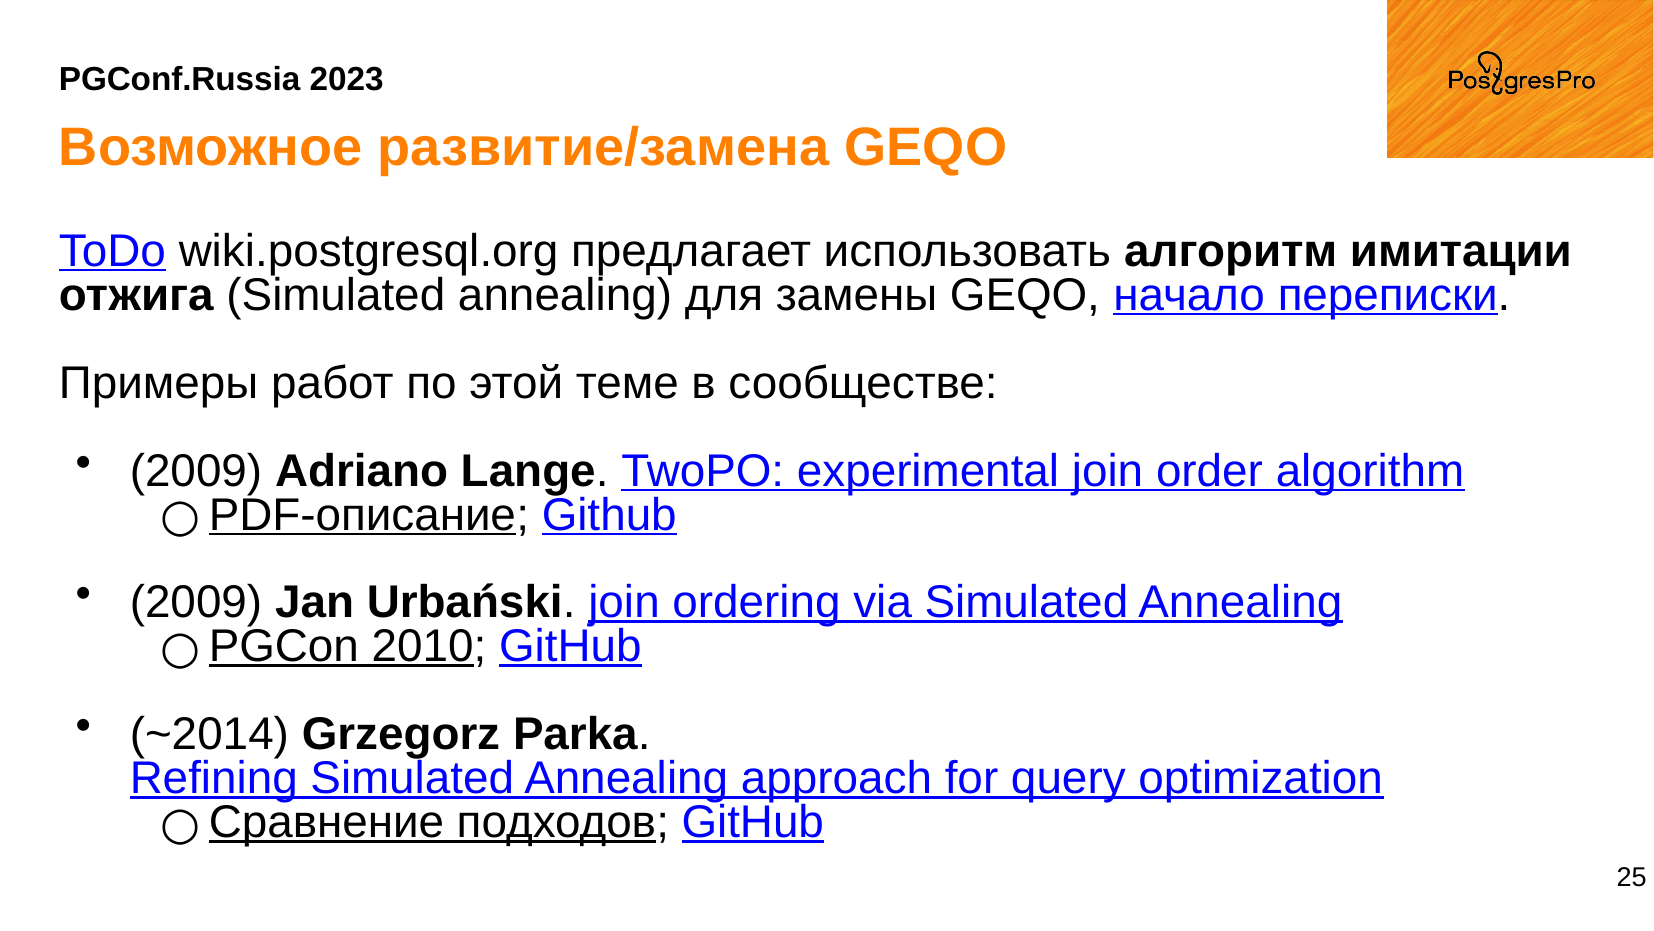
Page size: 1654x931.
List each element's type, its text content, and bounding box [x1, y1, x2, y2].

slide_number <number> [1547, 859, 1647, 931]
text_box PGConf.Russia 2023 [58, 47, 1388, 107]
picture [1387, 0, 1654, 158]
text_box ToDo wiki.postgresql.org предлагает использовать алгоритм имитации отжига (Simulated annealing) для замены GEQO, начало переписки. Примеры работ по этой теме в сообществе: (2009) Adriano Lange. TwoPO: experimental join order algorithm PDF-описание; Github (2009) Jan Urbański. join ordering via Simulated Annealing PGCon 2010; GitHub (~2014) Grzegorz Parka. Refining Simulated Annealing approach for query optimization Сравнение подходов; GitHub [58, 188, 1609, 931]
text_box Возможное развитие/замена GEQO [58, 112, 1388, 175]
